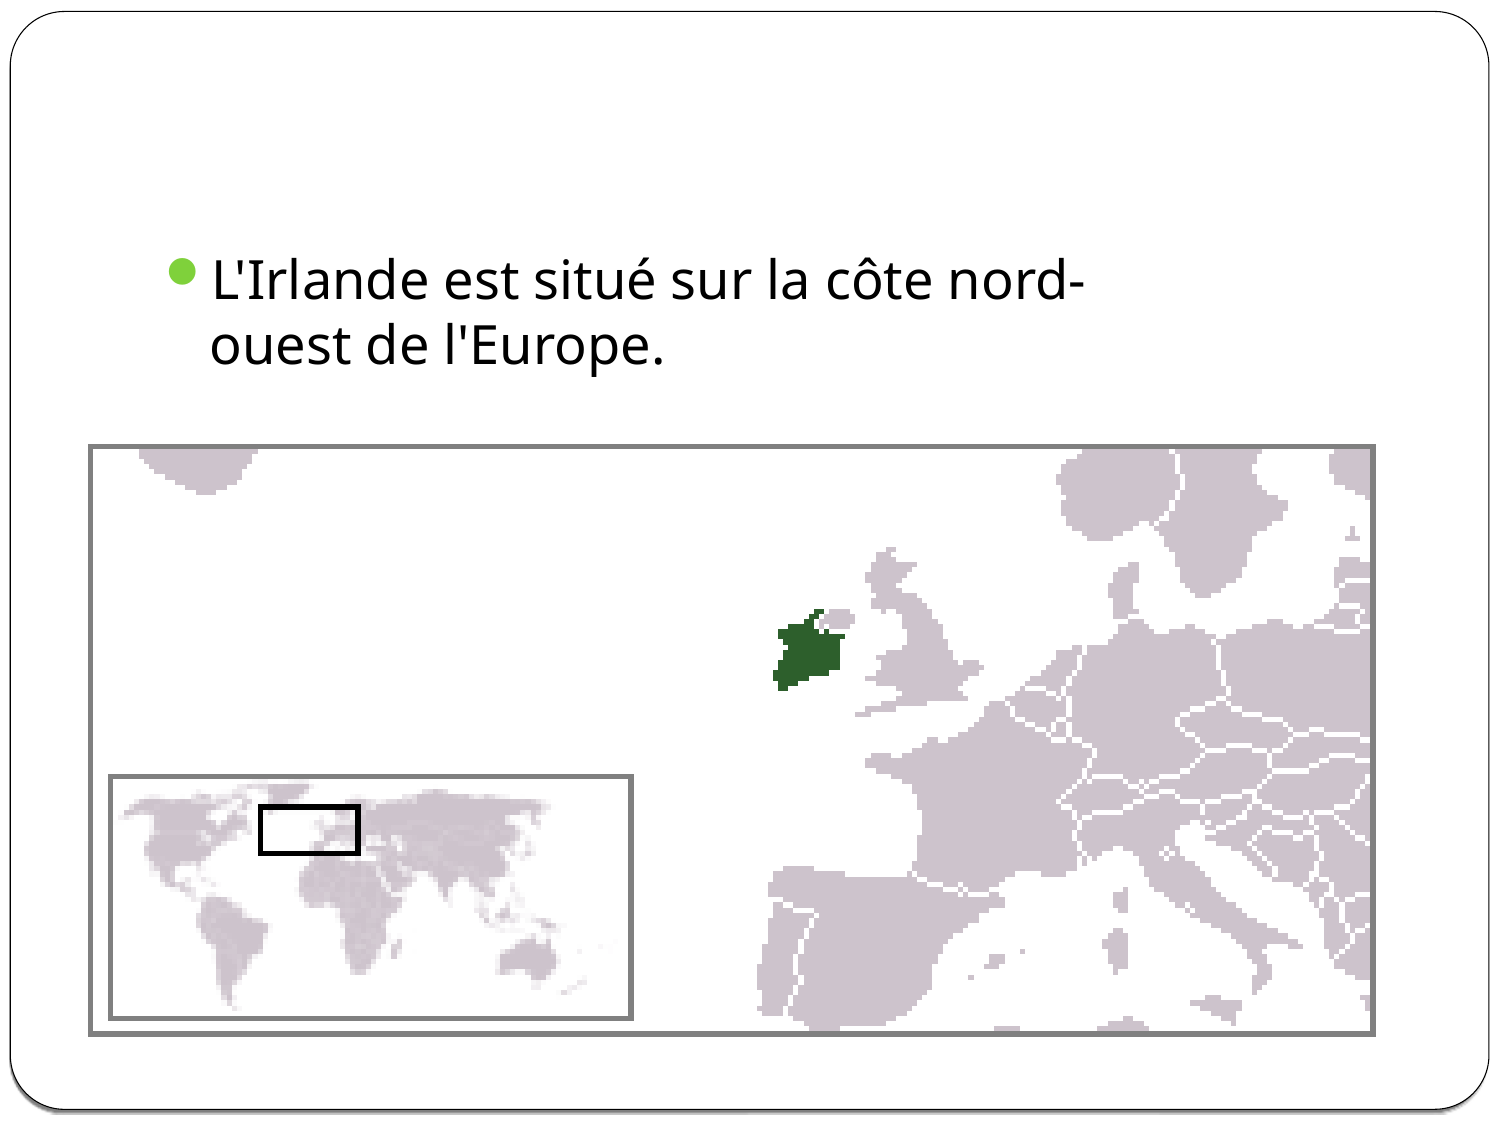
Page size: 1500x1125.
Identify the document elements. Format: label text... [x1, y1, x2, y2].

picture [88, 444, 1376, 1037]
list L'Irlande est situé sur la côte nord-ouest de l'Europe. [150, 237, 1425, 988]
